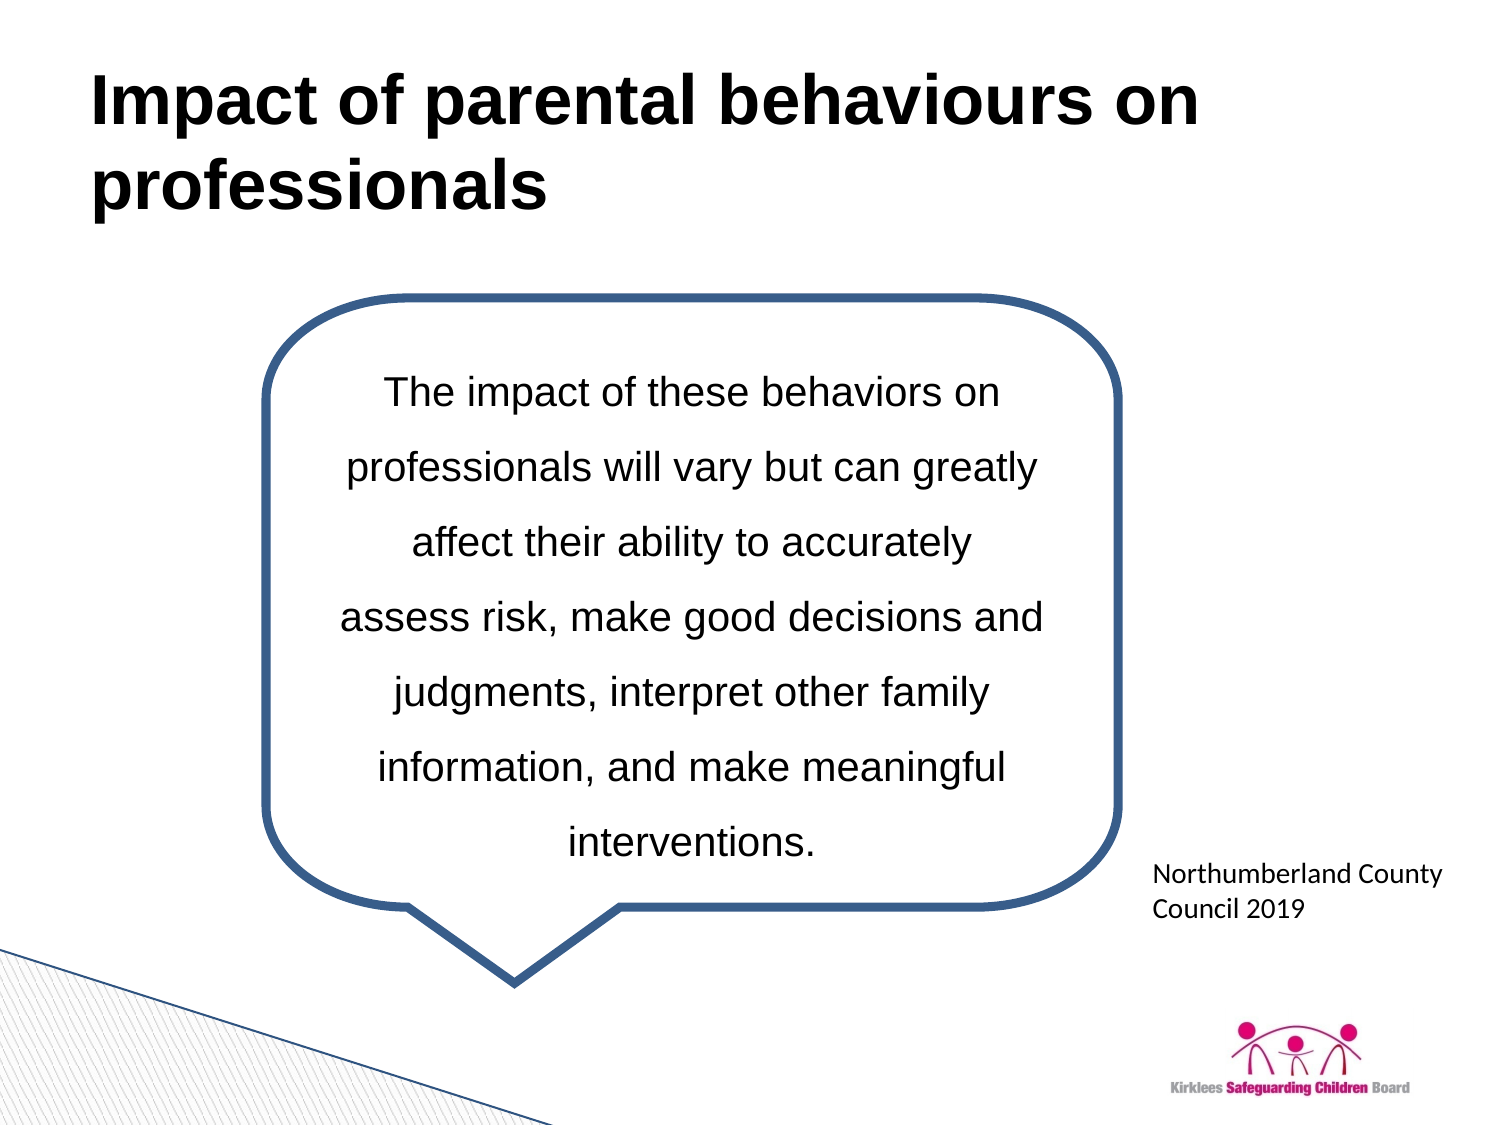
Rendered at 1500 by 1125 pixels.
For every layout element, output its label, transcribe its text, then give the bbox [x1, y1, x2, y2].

list [207, 243, 1186, 976]
title Impact of parental behaviours on professionals [75, 45, 1426, 233]
text_box The impact of these behaviors on professionals will vary but can greatly affect their ability to accurately assess risk, make good decisions and judgments, interpret other family information, and make meaningful interventions.​ [265, 297, 1119, 984]
text_box Northumberland County Council 2019 [1137, 846, 1468, 933]
